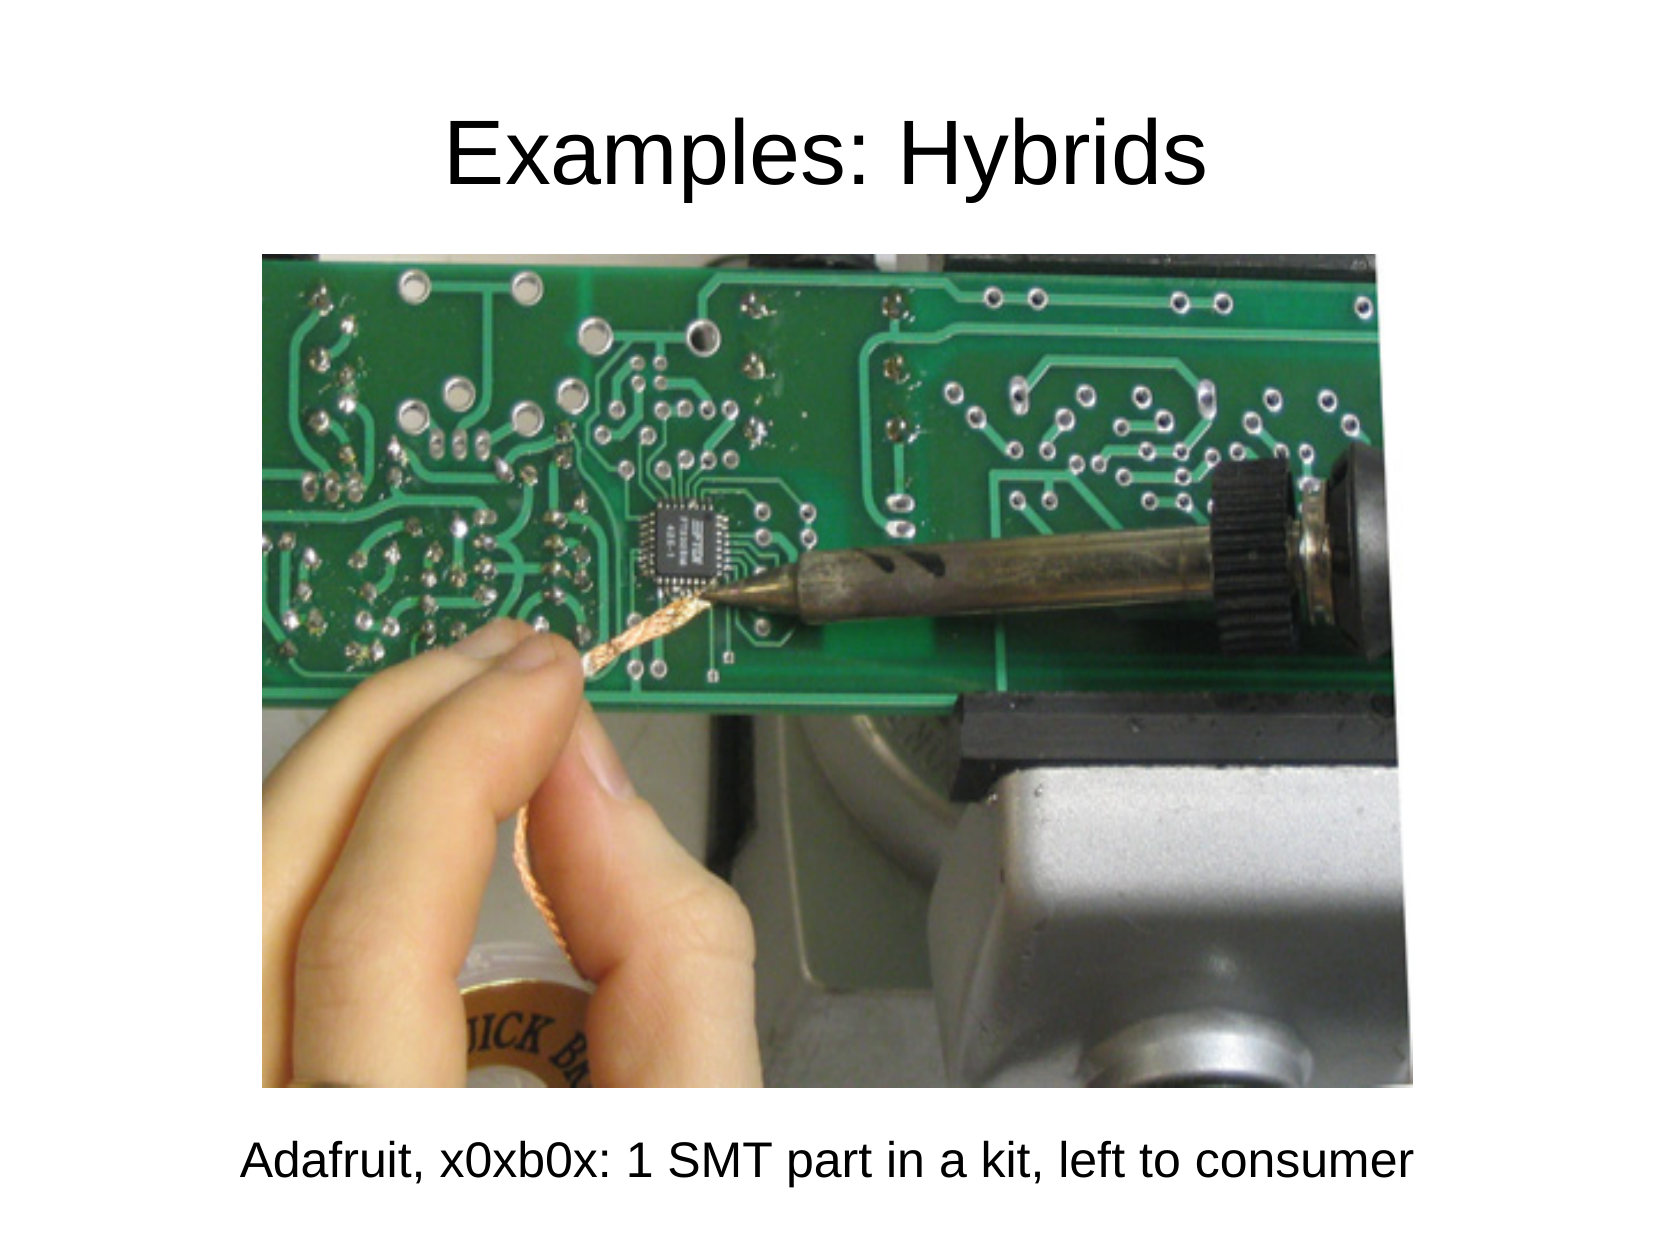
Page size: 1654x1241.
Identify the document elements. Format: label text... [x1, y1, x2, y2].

title Examples: Hybrids [82, 49, 1571, 257]
picture [262, 254, 1413, 1088]
text_box Adafruit, x0xb0x: 1 SMT part in a kit, left to consumer [225, 1125, 1430, 1196]
